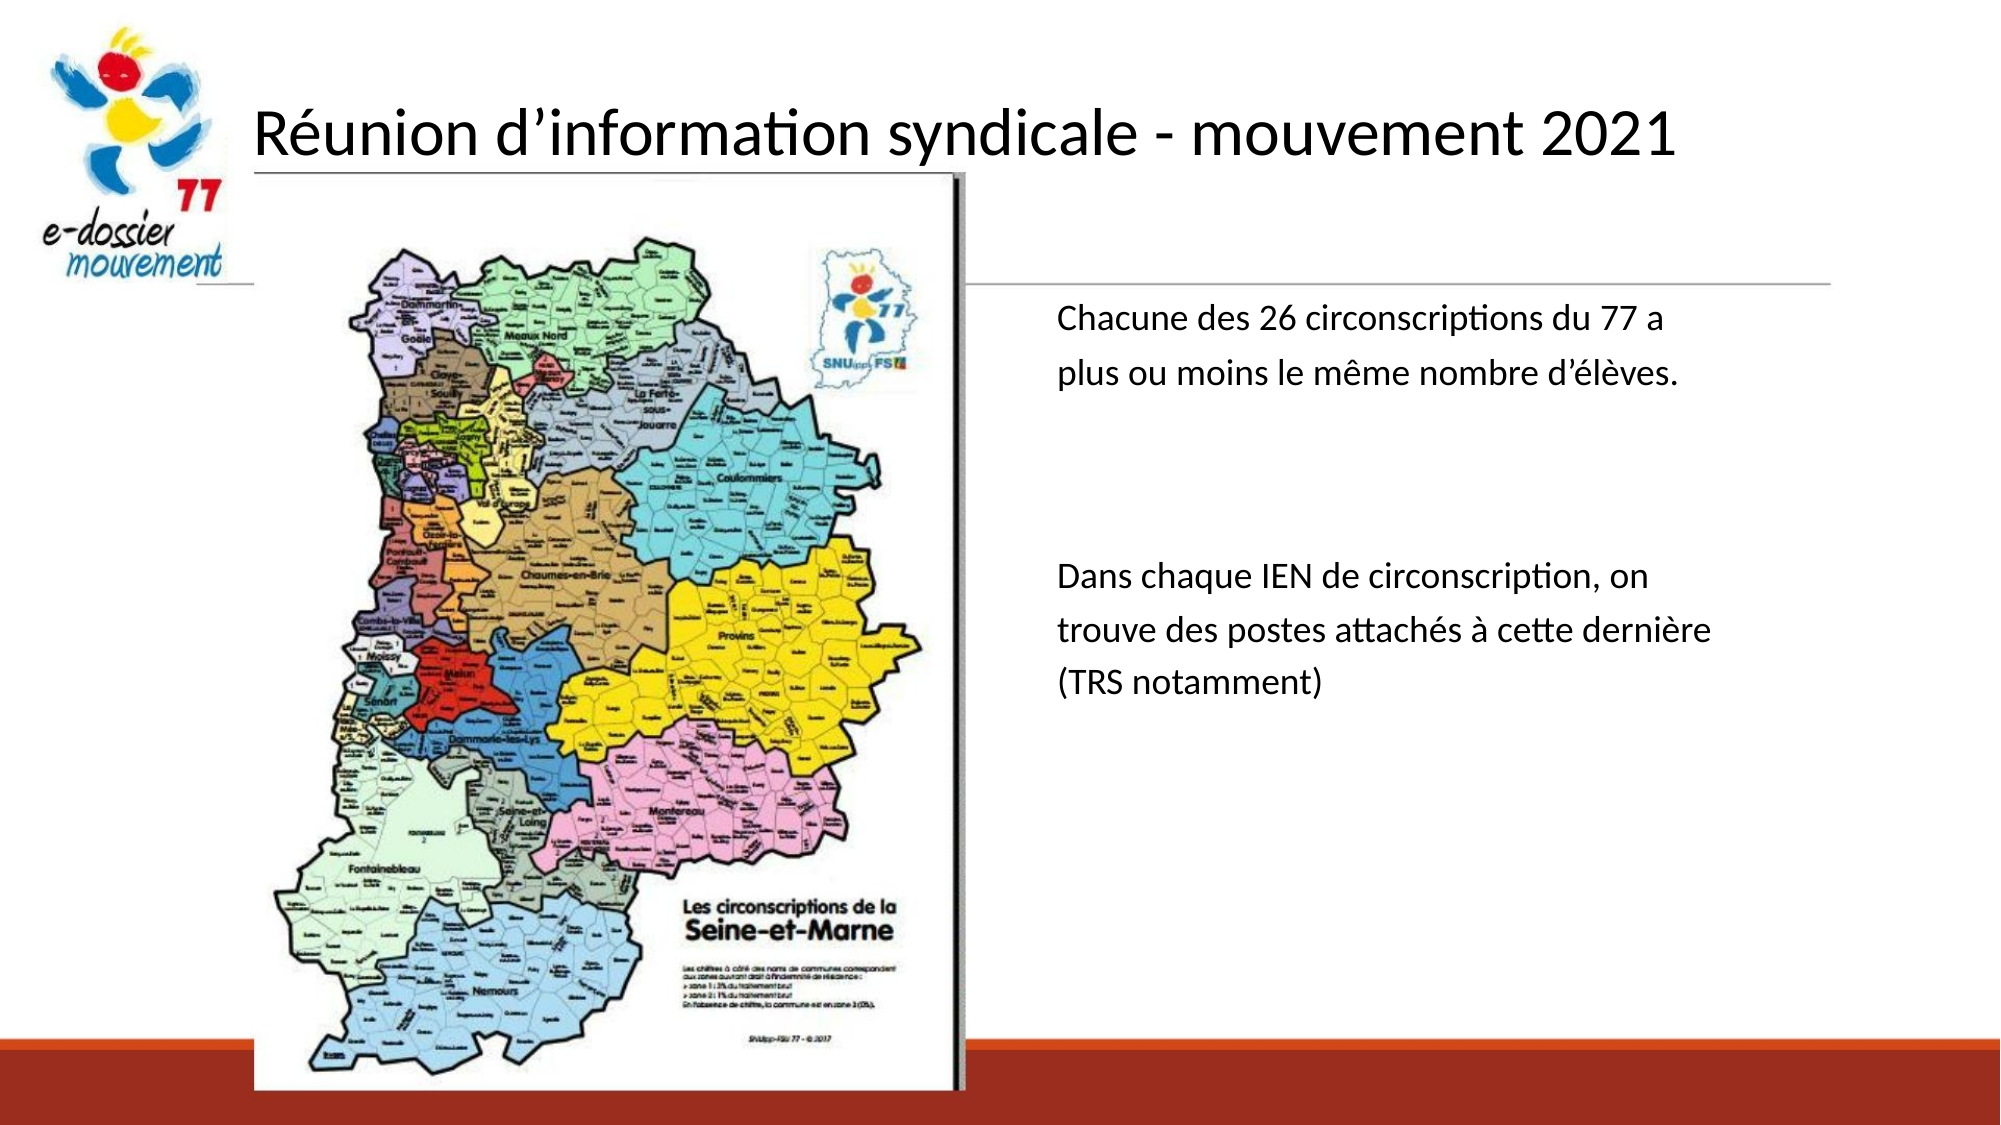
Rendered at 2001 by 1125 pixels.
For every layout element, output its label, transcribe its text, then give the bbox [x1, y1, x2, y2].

text_box Dans chaque IEN de circonscription, on trouve des postes attachés à cette dernière (TRS notamment) [1057, 540, 1741, 703]
text_box Chacune des 26 circonscriptions du 77 a plus ou moins le même nombre d’élèves. [1057, 283, 1714, 394]
text_box [0, 0, 2000, 1125]
text_box Réunion d’information syndicale - mouvement 2021 [253, 70, 1944, 169]
